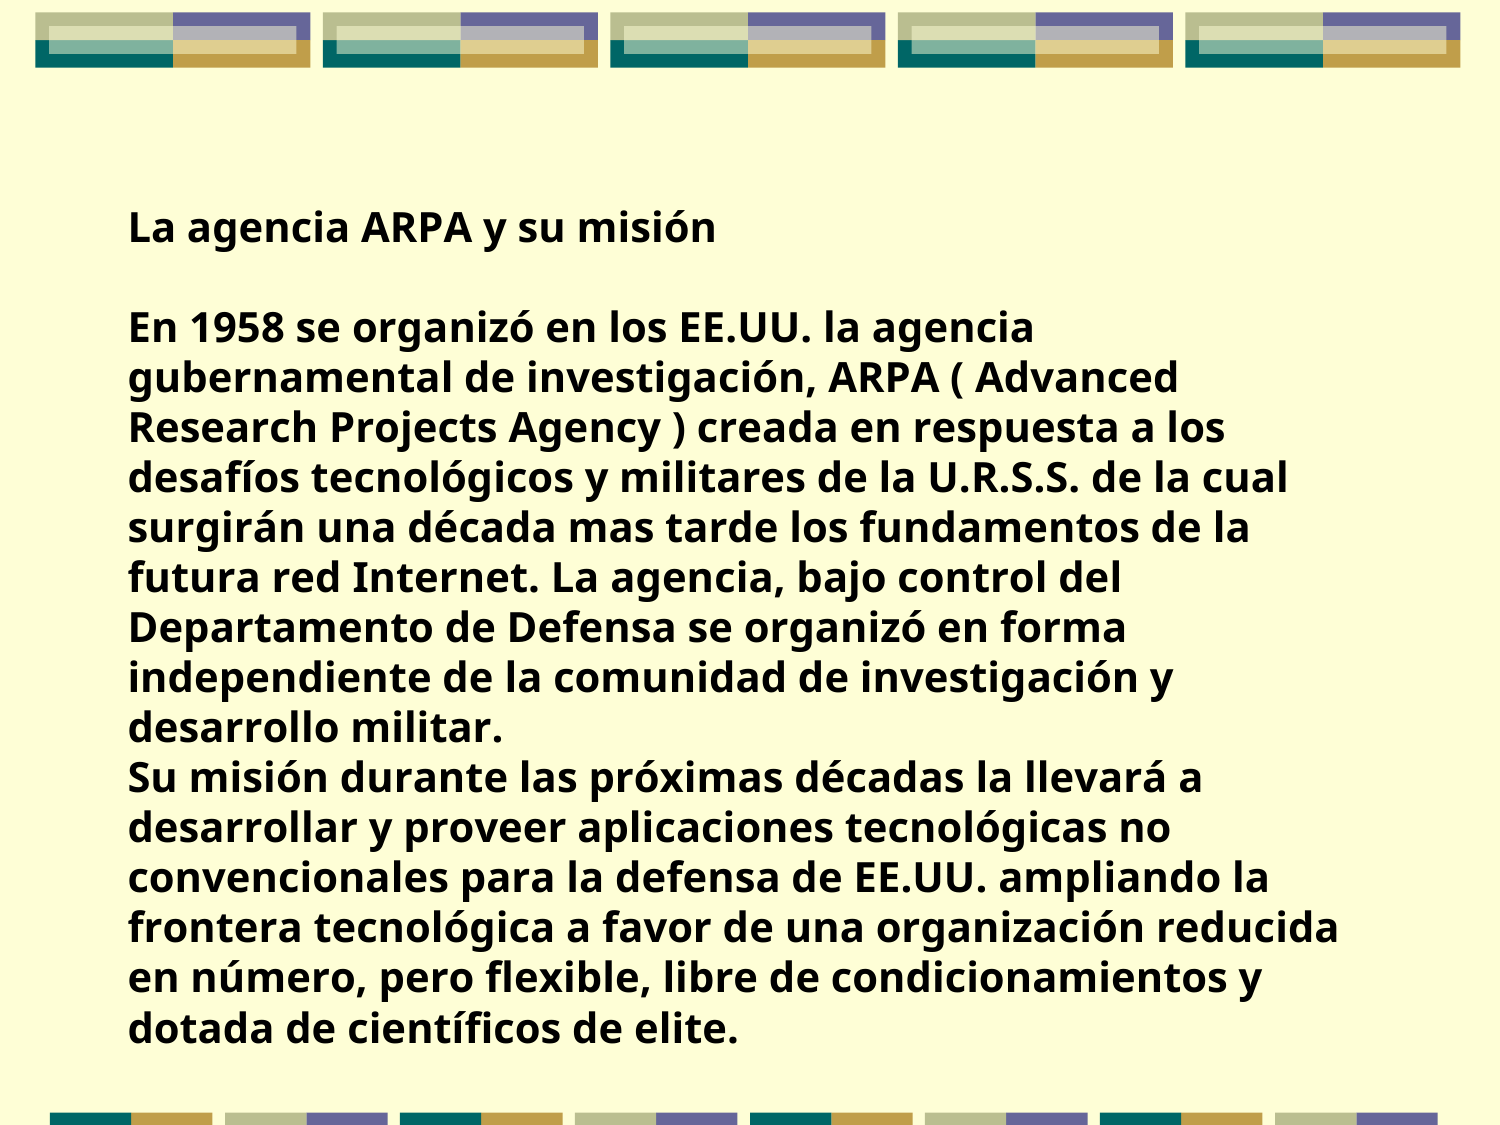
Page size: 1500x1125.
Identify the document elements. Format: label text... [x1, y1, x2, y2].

title La agencia ARPA y su misión En 1958 se organizó en los EE.UU. la agencia gubernamental de investigación, ARPA ( Advanced Research Projects Agency ) creada en respuesta a los desafíos tecnológicos y militares de la U.R.S.S. de la cual surgirán una década mas tarde los fundamentos de la futura red Internet. La agencia, bajo control del Departamento de Defensa se organizó en forma independiente de la comunidad de investigación y desarrollo militar. Su misión durante las próximas décadas la llevará a desarrollar y proveer aplicaciones tecnológicas no convencionales para la defensa de EE.UU. ampliando la frontera tecnológica a favor de una organización reducida en número, pero flexible, libre de condicionamientos y dotada de científicos de elite. [112, 562, 1388, 750]
